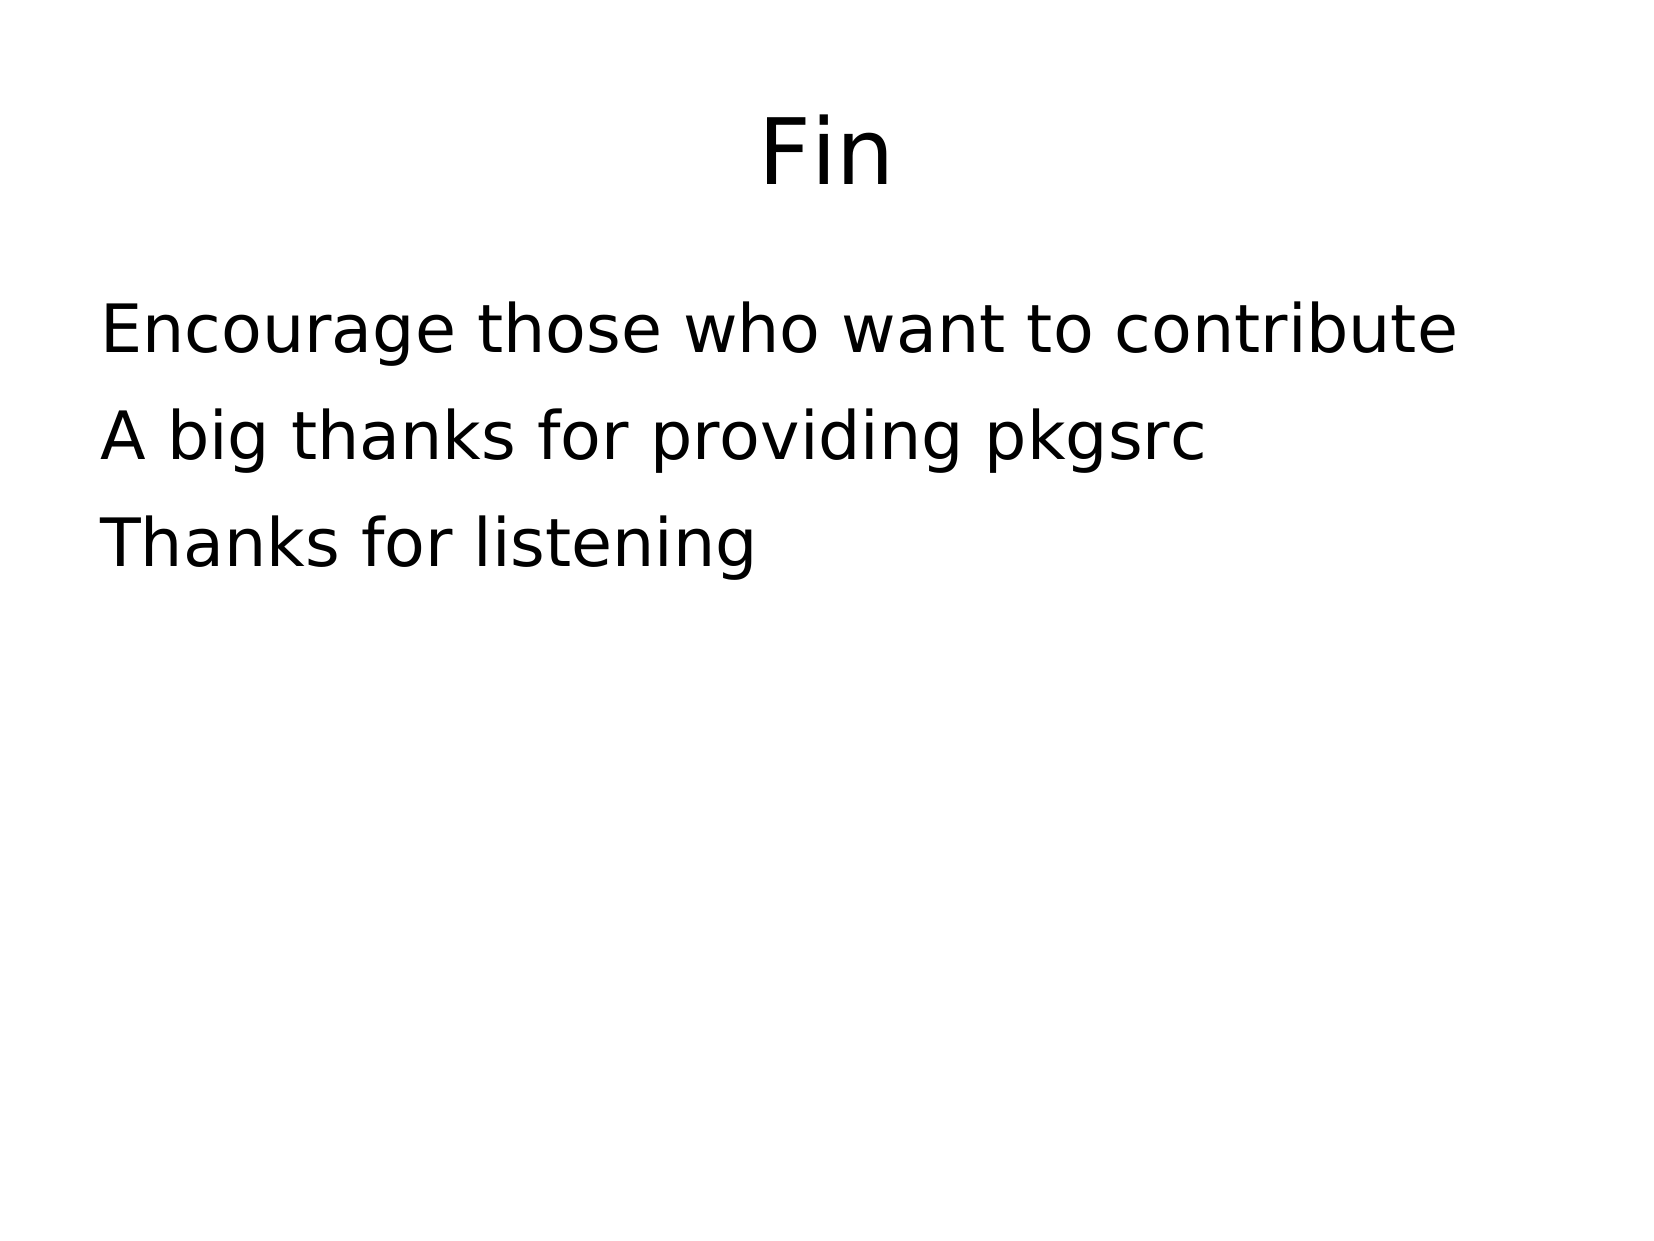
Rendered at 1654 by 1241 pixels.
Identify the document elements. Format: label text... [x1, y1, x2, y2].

title Fin [82, 56, 1571, 250]
list Encourage those who want to contribute A big thanks for providing pkgsrc Thanks for listening [82, 290, 1571, 1094]
